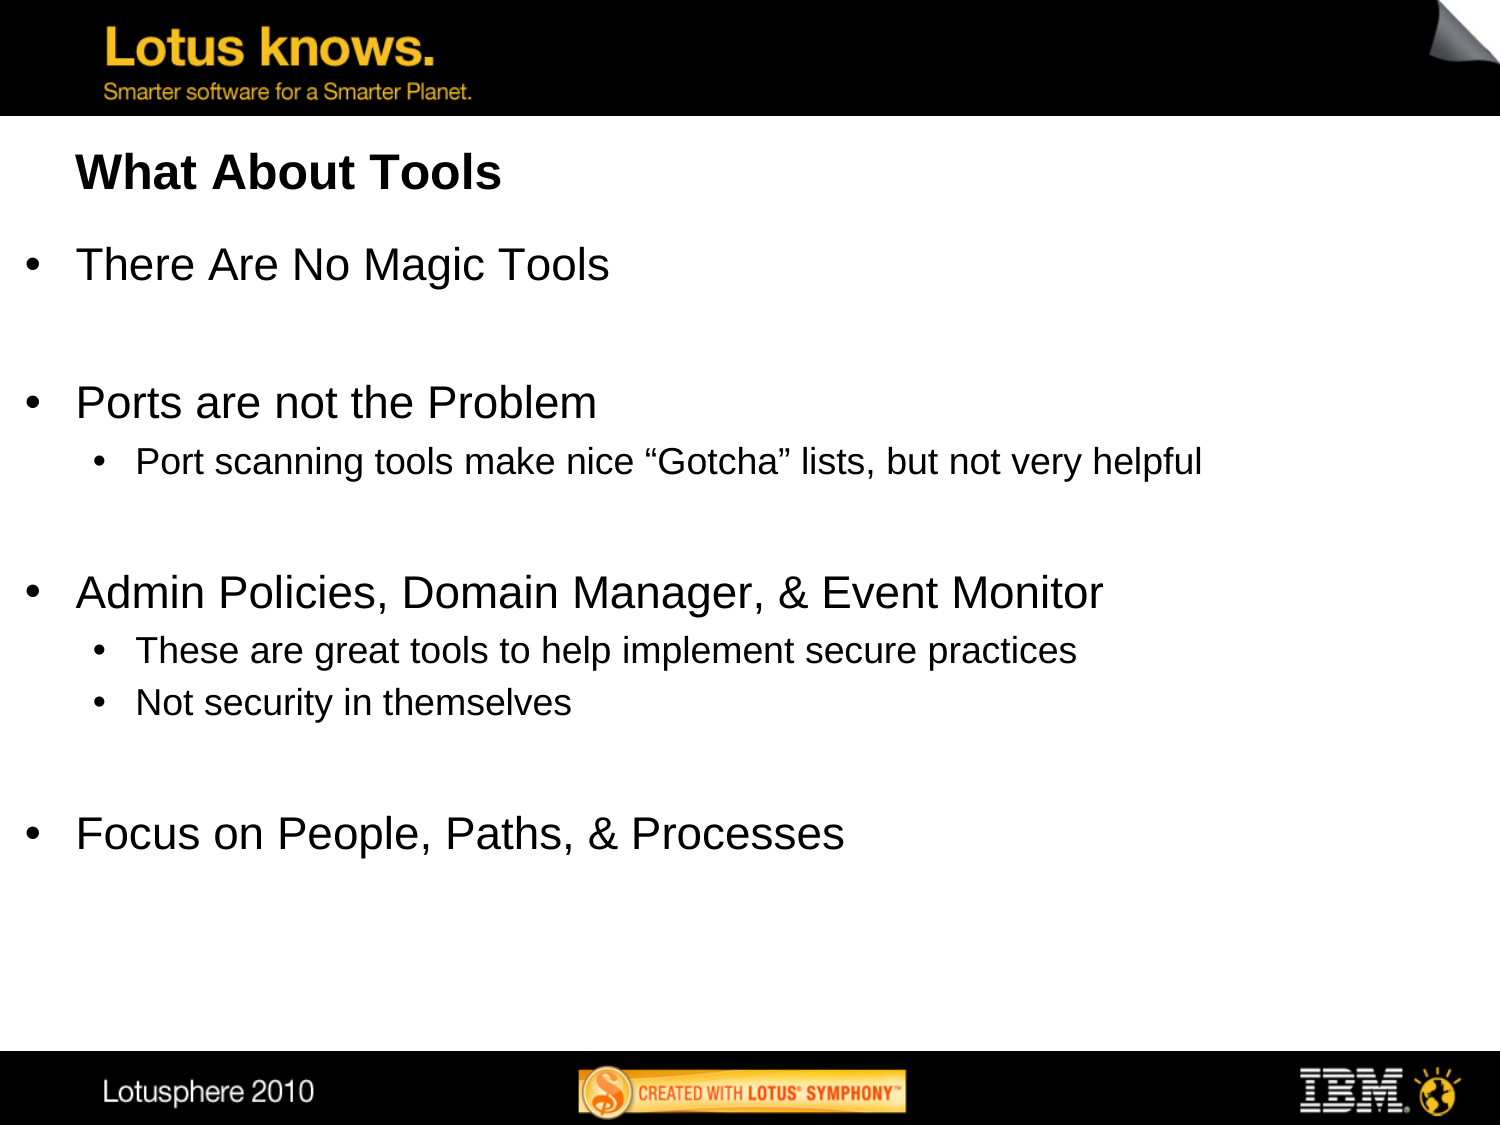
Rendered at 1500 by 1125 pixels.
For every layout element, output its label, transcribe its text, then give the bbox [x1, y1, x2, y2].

picture [0, 1053, 1500, 1125]
list There Are No Magic Tools Ports are not the Problem Port scanning tools make nice “Gotcha” lists, but not very helpful Admin Policies, Domain Manager, & Event Monitor These are great tools to help implement secure practices Not security in themselves Focus on People, Paths, & Processes [24, 237, 1476, 1026]
picture [0, 0, 1500, 114]
title What About Tools [74, 137, 1475, 200]
